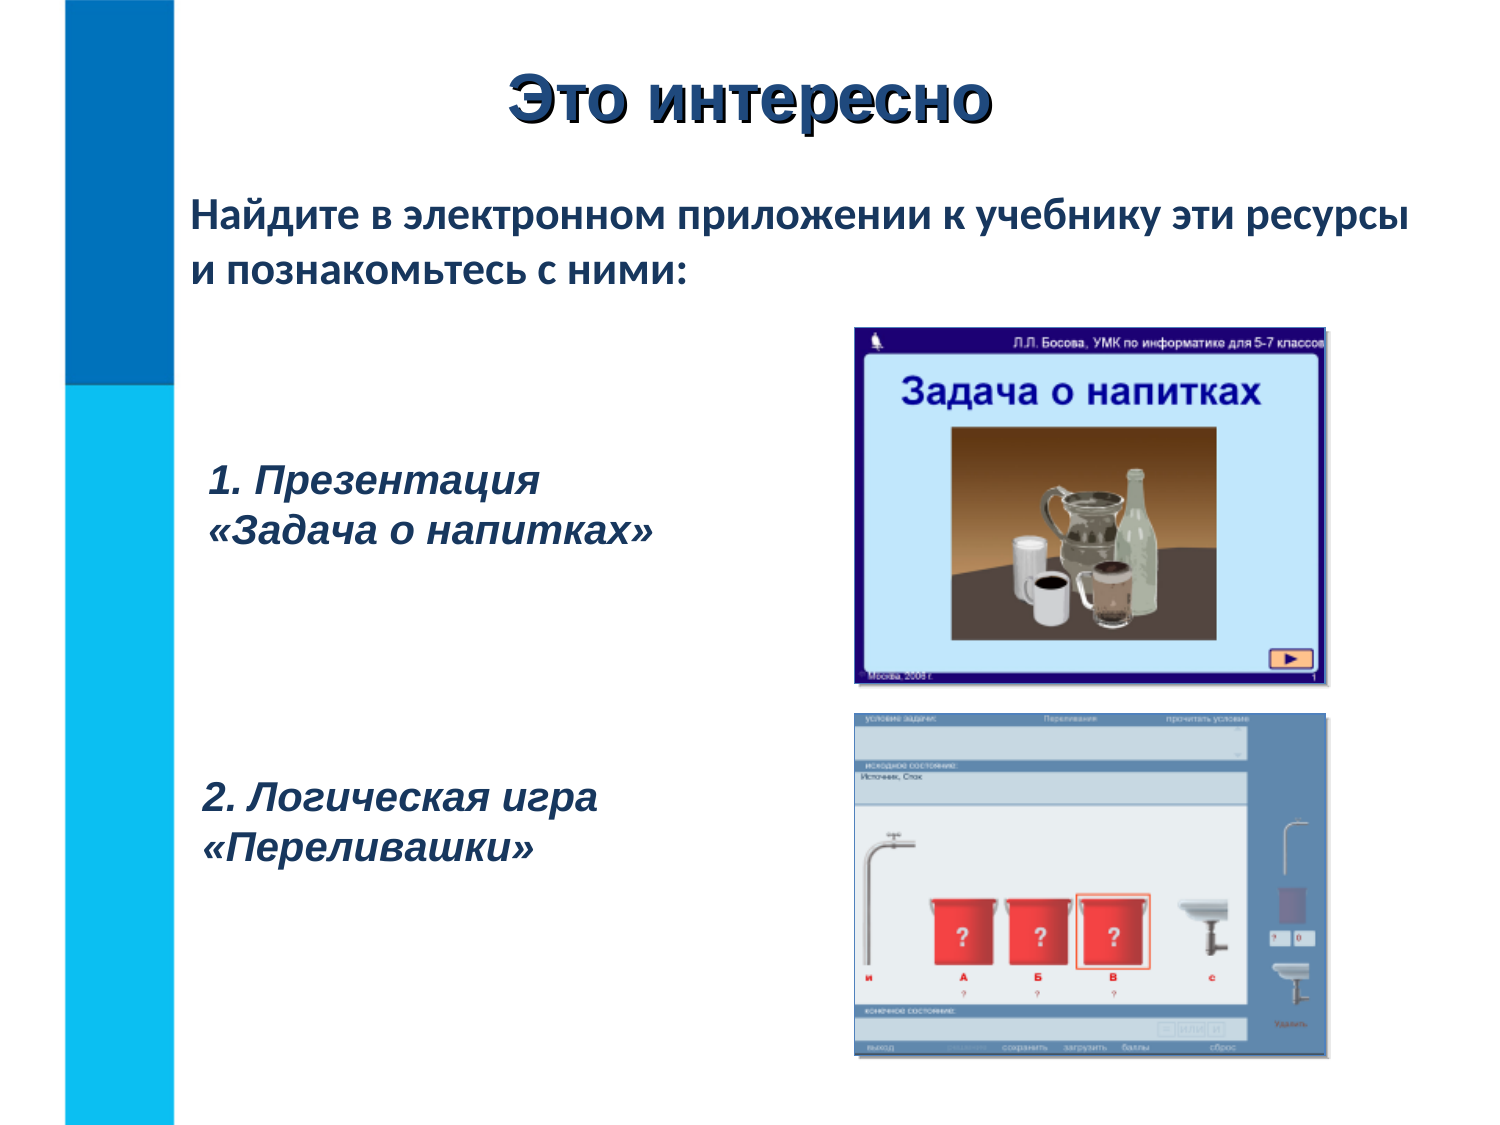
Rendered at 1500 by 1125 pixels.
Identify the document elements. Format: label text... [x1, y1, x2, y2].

text_box Презентация «Задача о напитках» [193, 445, 839, 561]
picture [0, 0, 1500, 1125]
text_box 2. Логическая игра «Переливашки» [187, 761, 833, 878]
text_box Найдите в электронном приложении к учебнику эти ресурсы и познакомьтесь с ними: [175, 175, 1454, 302]
title Это интересно [75, 0, 1426, 188]
